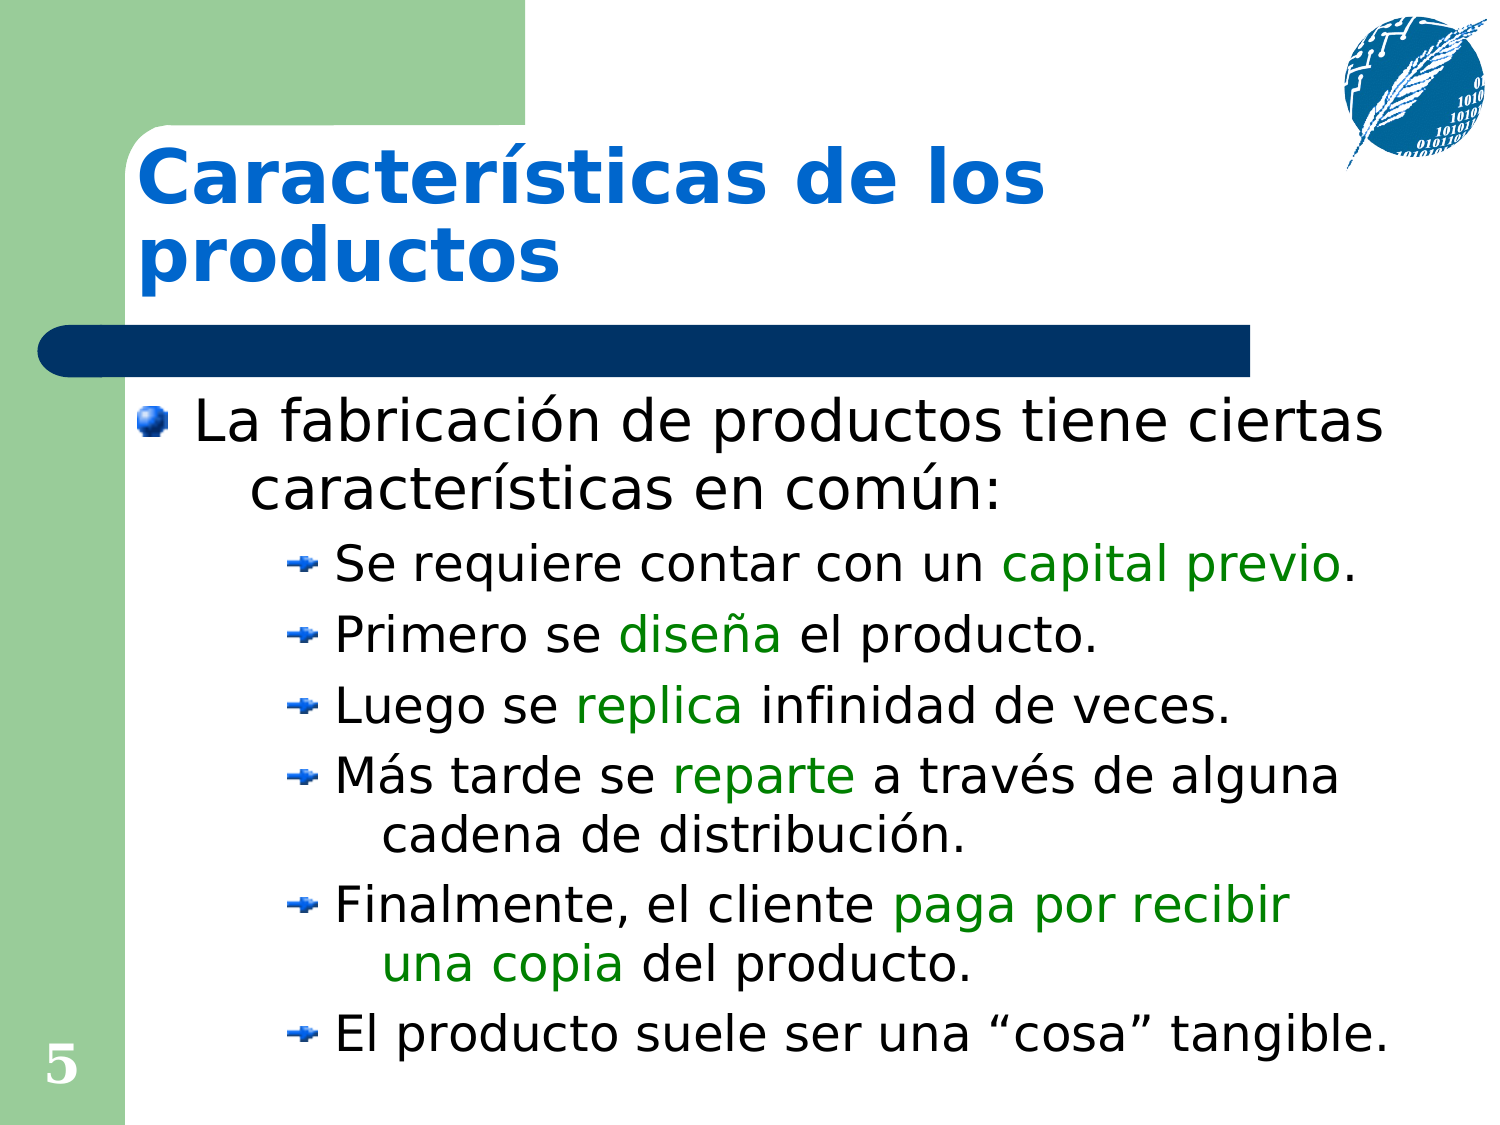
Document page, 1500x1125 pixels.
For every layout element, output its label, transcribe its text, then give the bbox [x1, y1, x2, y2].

picture [1433, 139, 1440, 147]
list La fabricación de productos tiene ciertas características en común: Se requiere contar con un capital previo. Primero se diseña el producto. Luego se replica infinidad de veces. Más tarde se reparte a través de alguna cadena de distribución. Finalmente, el cliente paga por recibir una copia del producto. El producto suele ser una “cosa” tangible. [137, 387, 1400, 1064]
title Características de los productos [136, 135, 1414, 302]
picture [1341, 15, 1487, 172]
picture [1427, 138, 1431, 148]
picture [1416, 140, 1425, 149]
picture [1436, 127, 1450, 136]
